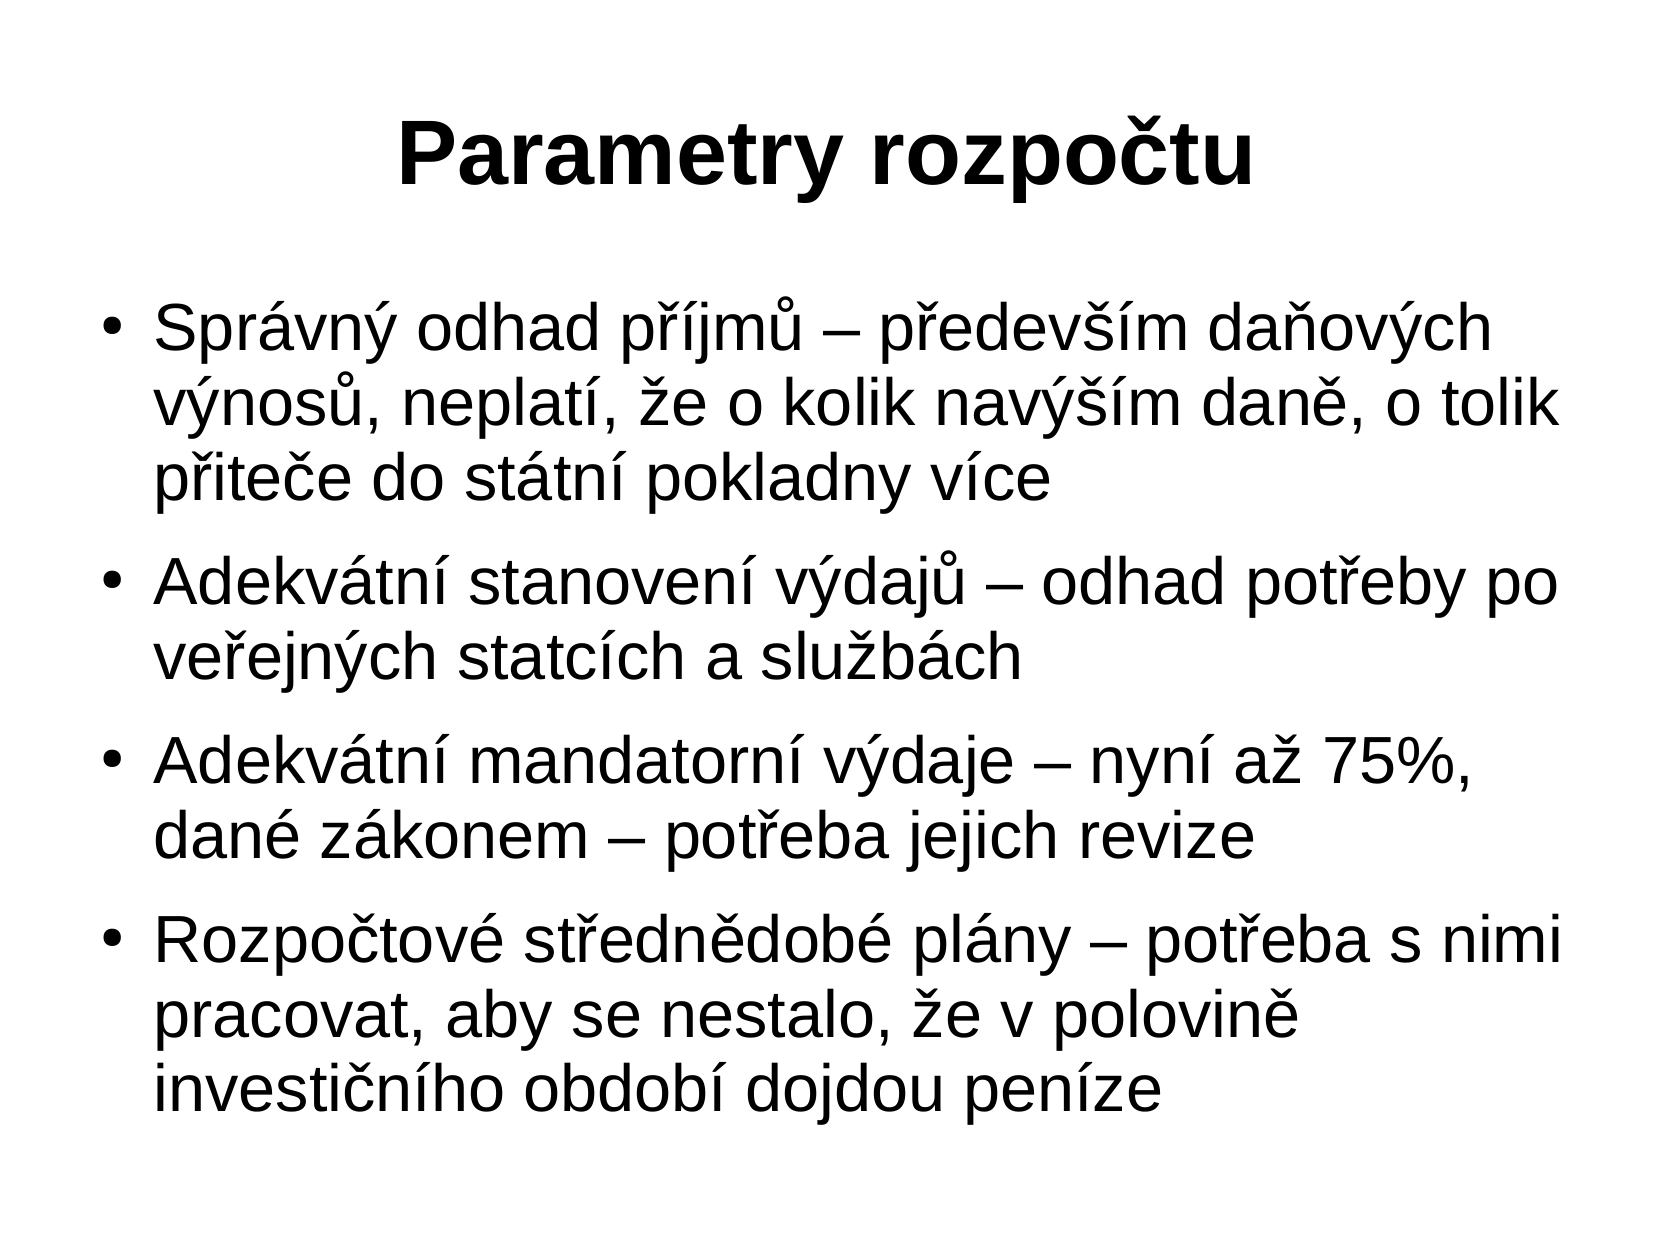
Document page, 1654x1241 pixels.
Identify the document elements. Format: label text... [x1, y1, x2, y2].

title Parametry rozpočtu [82, 49, 1571, 257]
list Správný odhad příjmů – především daňových výnosů, neplatí, že o kolik navýším daně, o tolik přiteče do státní pokladny více Adekvátní stanovení výdajů – odhad potřeby po veřejných statcích a službách Adekvátní mandatorní výdaje – nyní až 75%, dané zákonem – potřeba jejich revize Rozpočtové střednědobé plány – potřeba s nimi pracovat, aby se nestalo, že v polovině investičního období dojdou peníze [82, 290, 1571, 1127]
